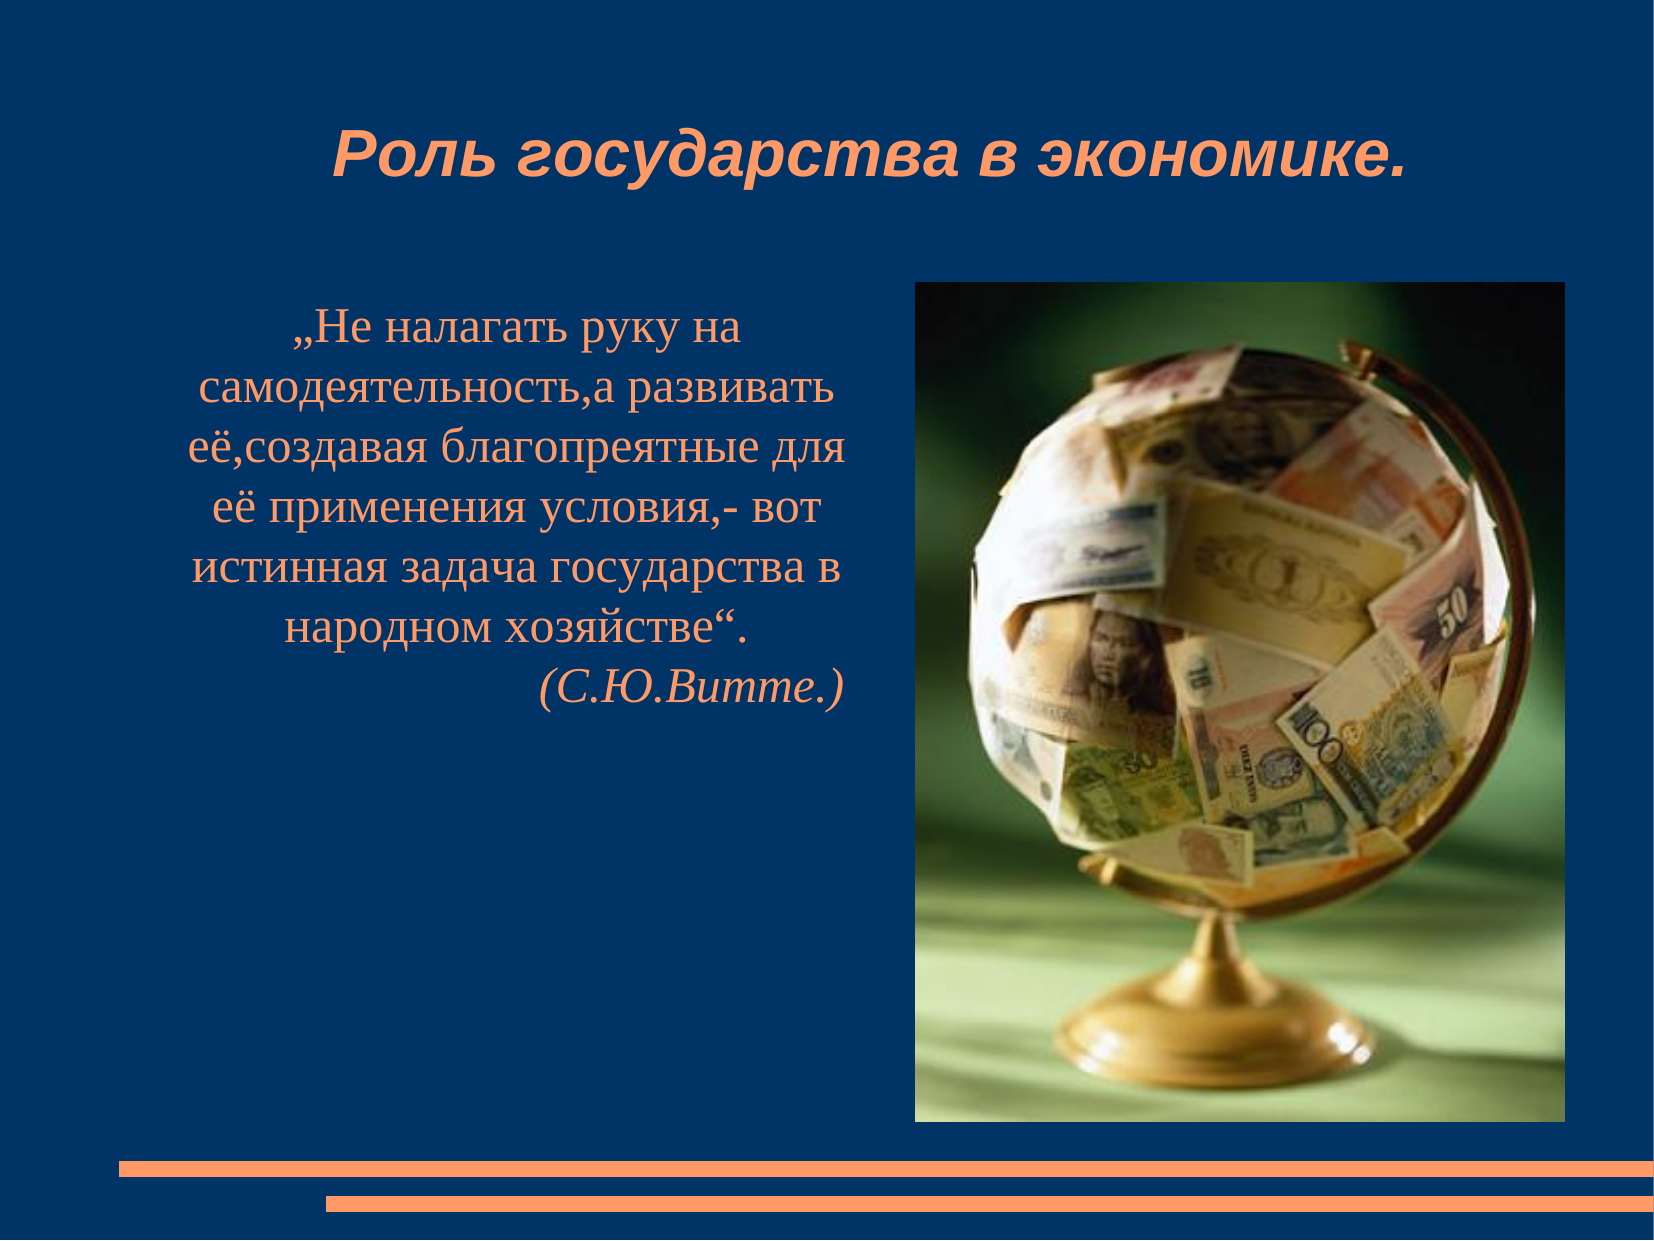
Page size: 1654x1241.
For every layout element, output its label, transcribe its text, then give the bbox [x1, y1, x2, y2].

subtitle „Не налагать руку на самодеятельность,а развивать её,создавая благопреятные для её применения условия,- вот истинная задача государства в народном хозяйстве“. (С.Ю.Витте.) [177, 88, 857, 916]
picture [915, 282, 1565, 1123]
title Роль государства в экономике. [121, 46, 1534, 254]
